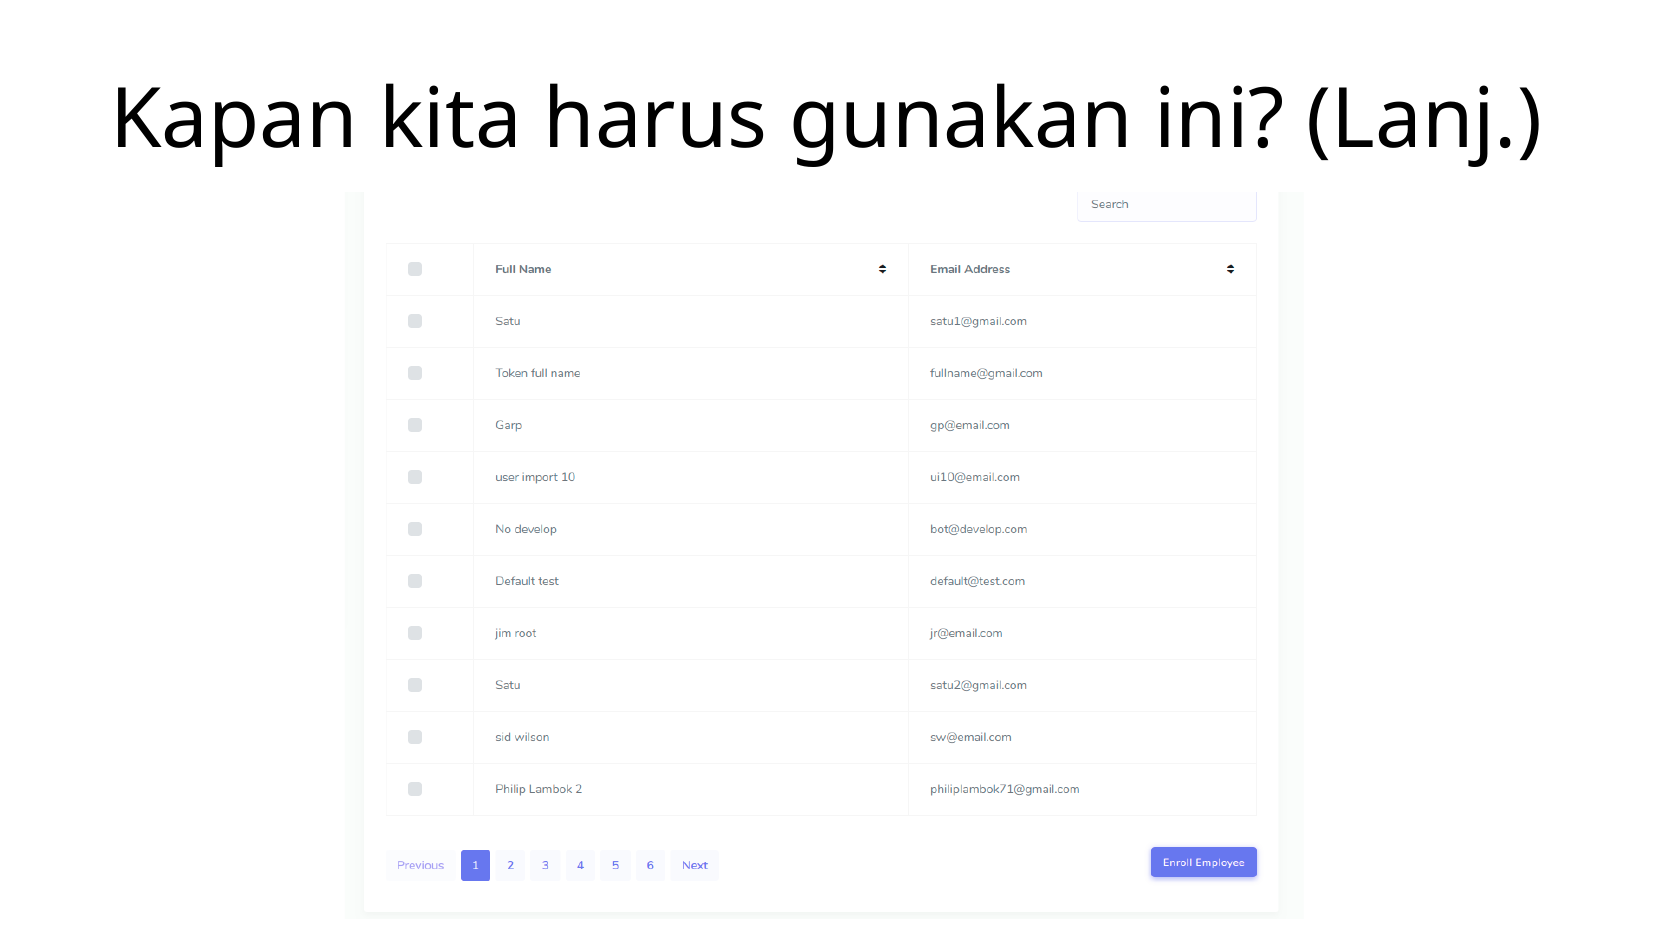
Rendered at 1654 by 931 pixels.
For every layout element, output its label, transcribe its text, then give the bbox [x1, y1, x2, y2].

picture [344, 192, 1304, 919]
title Kapan kita harus gunakan ini? (Lanj.) [82, 37, 1571, 193]
